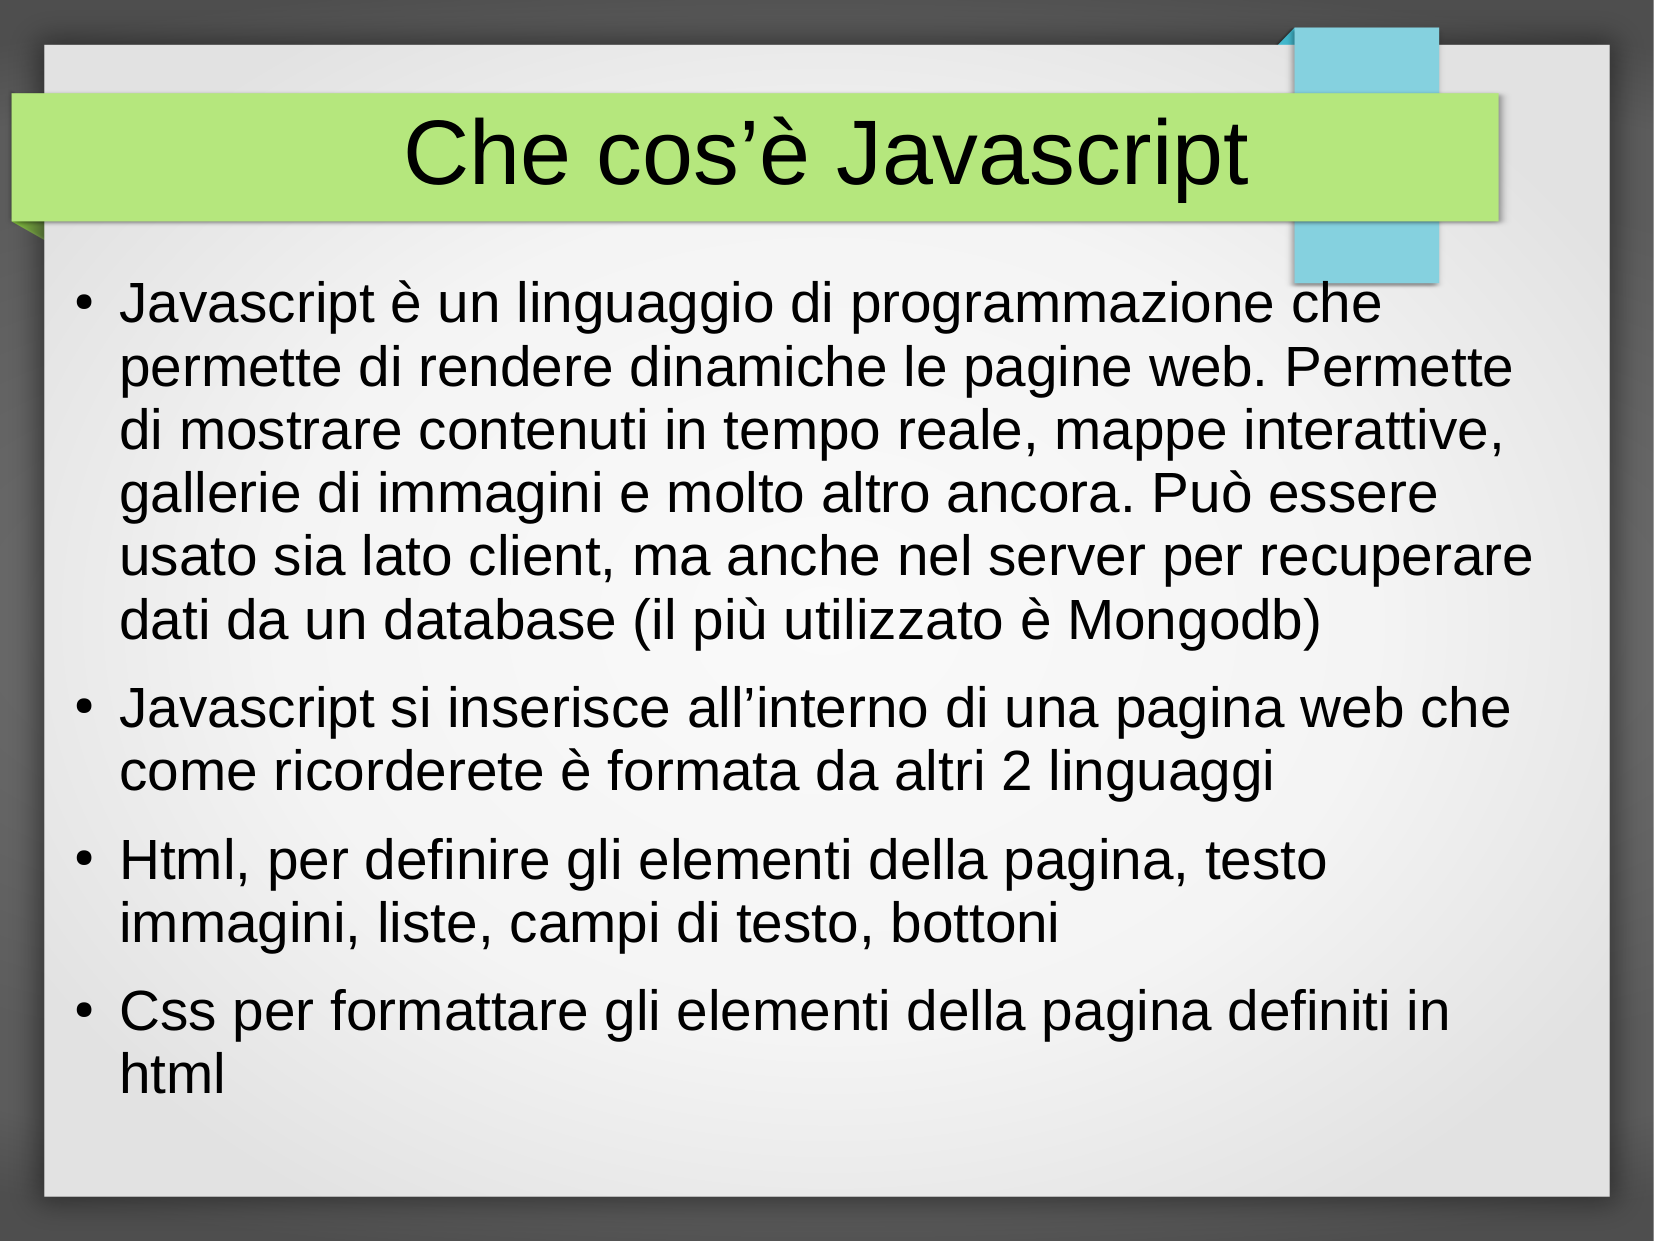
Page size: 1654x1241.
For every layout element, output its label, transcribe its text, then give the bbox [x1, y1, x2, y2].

picture [0, 0, 1654, 1241]
list Javascript è un linguaggio di programmazione che permette di rendere dinamiche le pagine web. Permette di mostrare contenuti in tempo reale, mappe interattive, gallerie di immagini e molto altro ancora. Può essere usato sia lato client, ma anche nel server per recuperare dati da un database (il più utilizzato è Mongodb) Javascript si inserisce all’interno di una pagina web che come ricorderete è formata da altri 2 linguaggi Html, per definire gli elementi della pagina, testo immagini, liste, campi di testo, bottoni Css per formattare gli elementi della pagina definiti in html [59, 271, 1548, 1170]
title Che cos’è Javascript [82, 49, 1571, 257]
